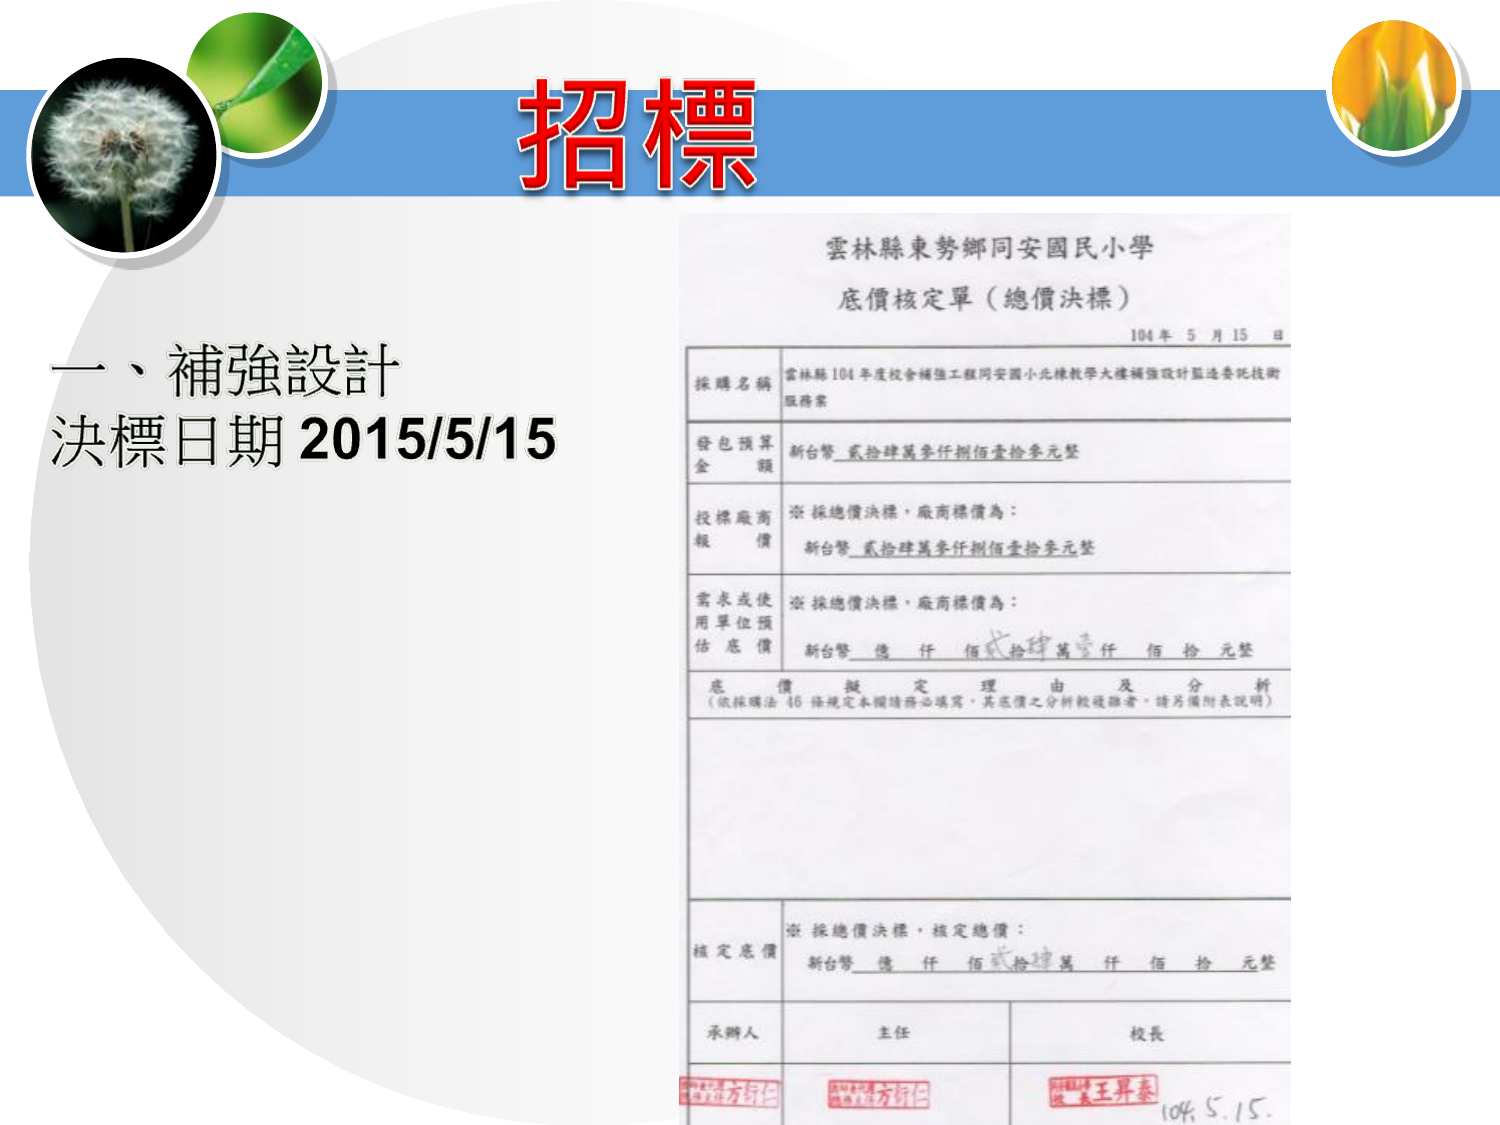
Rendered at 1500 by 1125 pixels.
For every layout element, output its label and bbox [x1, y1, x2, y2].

picture [1331, 20, 1457, 151]
picture [31, 57, 217, 253]
picture [12, 12, 1291, 1125]
